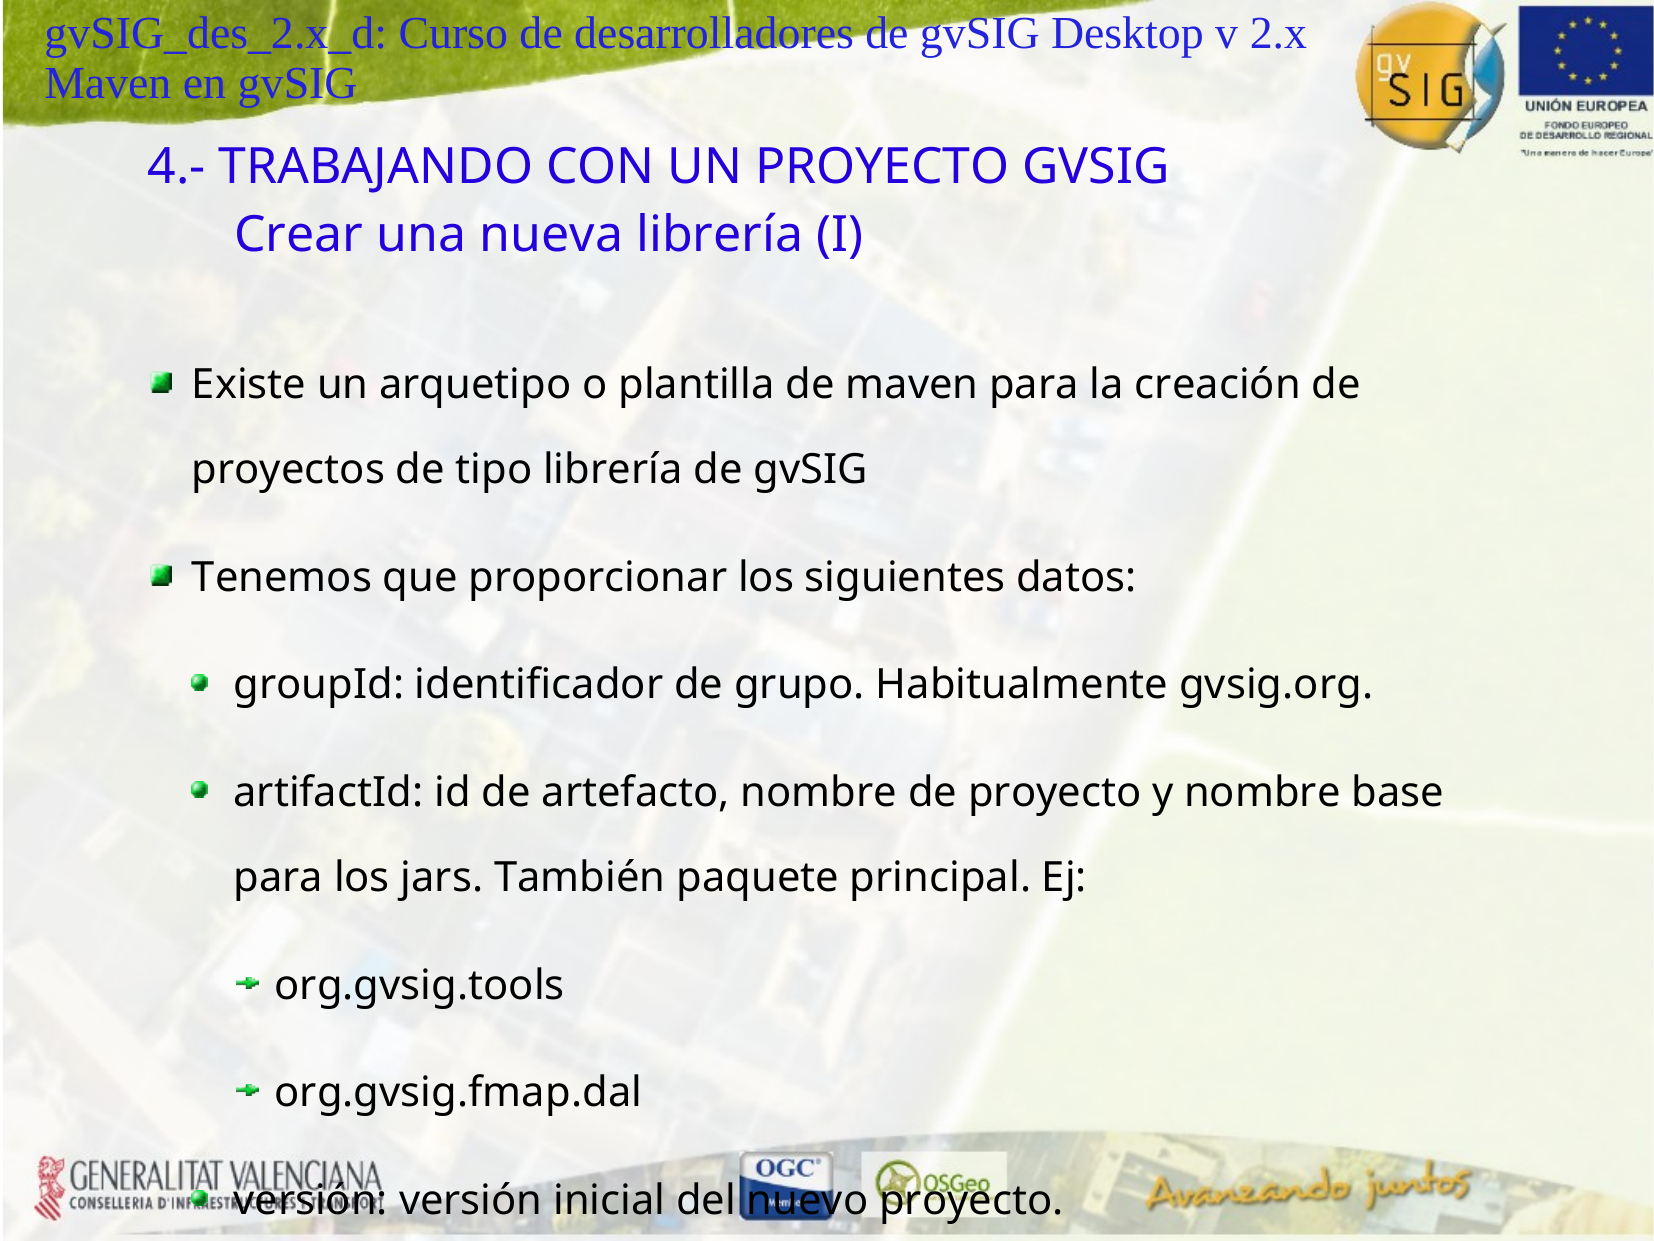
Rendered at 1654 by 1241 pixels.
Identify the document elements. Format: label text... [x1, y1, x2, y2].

text_box Existe un arquetipo o plantilla de maven para la creación de proyectos de tipo librería de gvSIG Tenemos que proporcionar los siguientes datos: groupId: identificador de grupo. Habitualmente gvsig.org. artifactId: id de artefacto, nombre de proyecto y nombre base para los jars. También paquete principal. Ej: org.gvsig.tools org.gvsig.fmap.dal versión: versión inicial del nuevo proyecto. [147, 324, 1505, 1123]
title 4.- TRABAJANDO CON UN PROYECTO GVSIG Crear una nueva librería (I) [147, 124, 1595, 272]
picture [2, 0, 1654, 1241]
